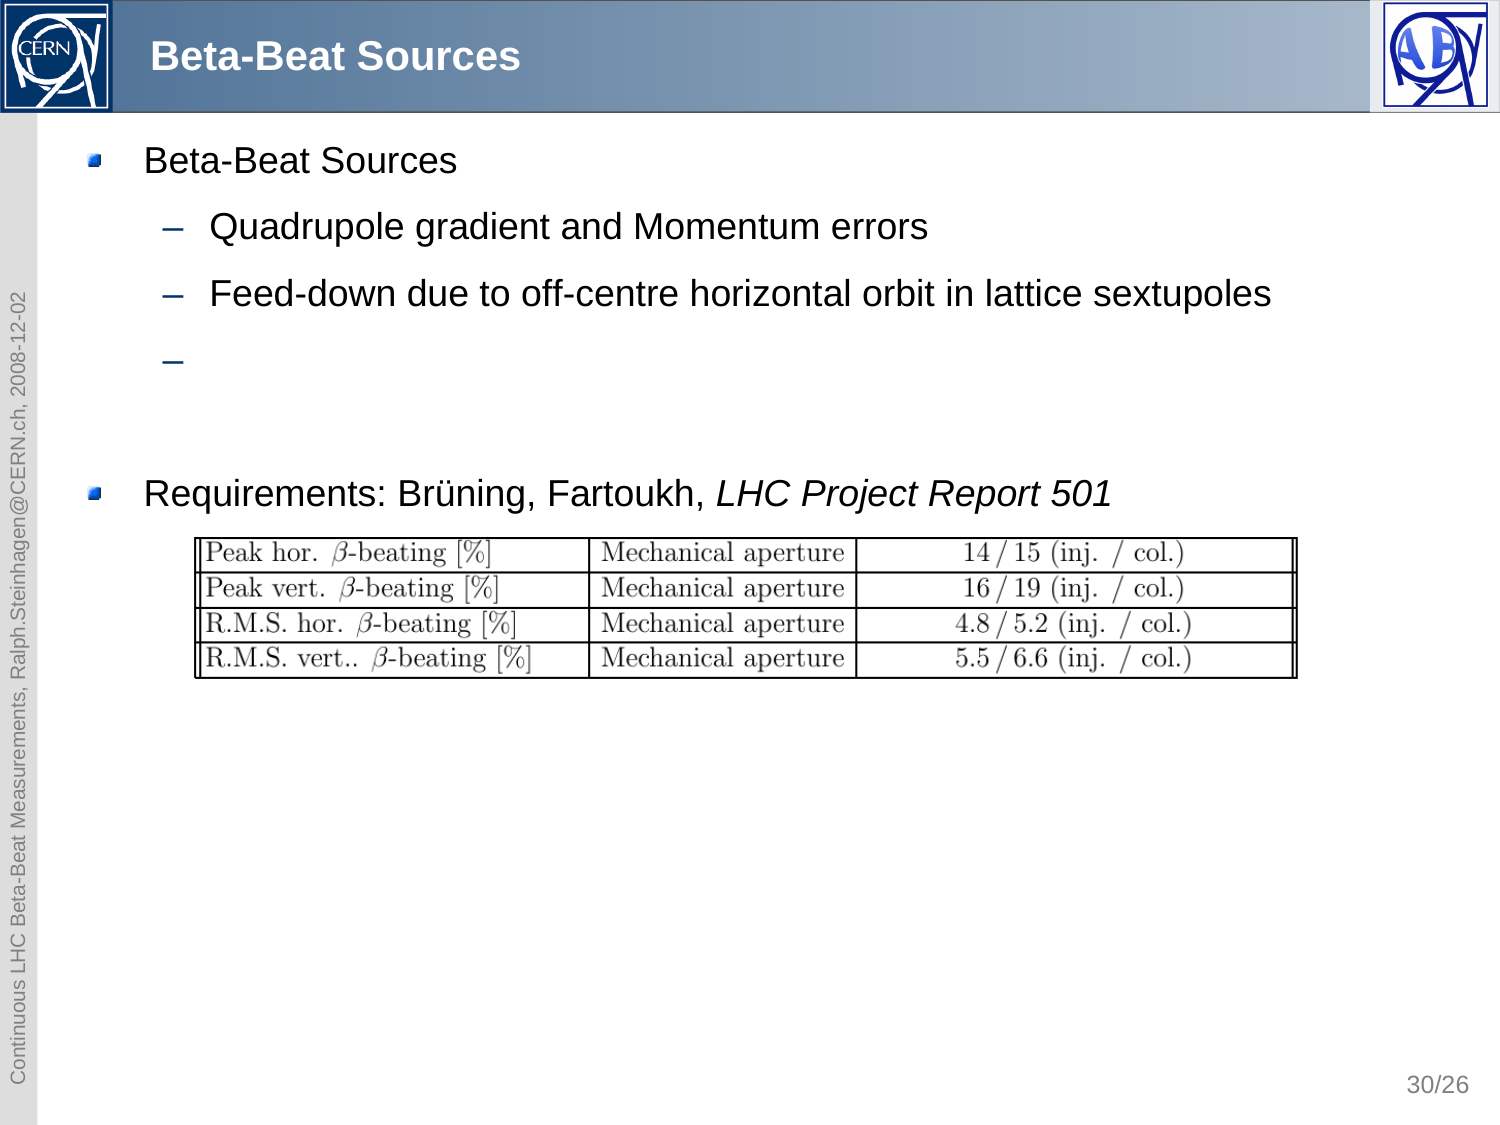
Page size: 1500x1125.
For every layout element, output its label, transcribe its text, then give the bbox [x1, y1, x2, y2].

picture [191, 537, 1304, 680]
title Beta-Beat Sources [150, 7, 1201, 106]
picture [0, 0, 113, 113]
picture [1382, 1, 1489, 108]
list Beta-Beat Sources Quadrupole gradient and Momentum errors Feed-down due to off-centre horizontal orbit in lattice sextupoles Requirements: Brüning, Fartoukh, LHC Project Report 501 [87, 137, 1438, 1016]
